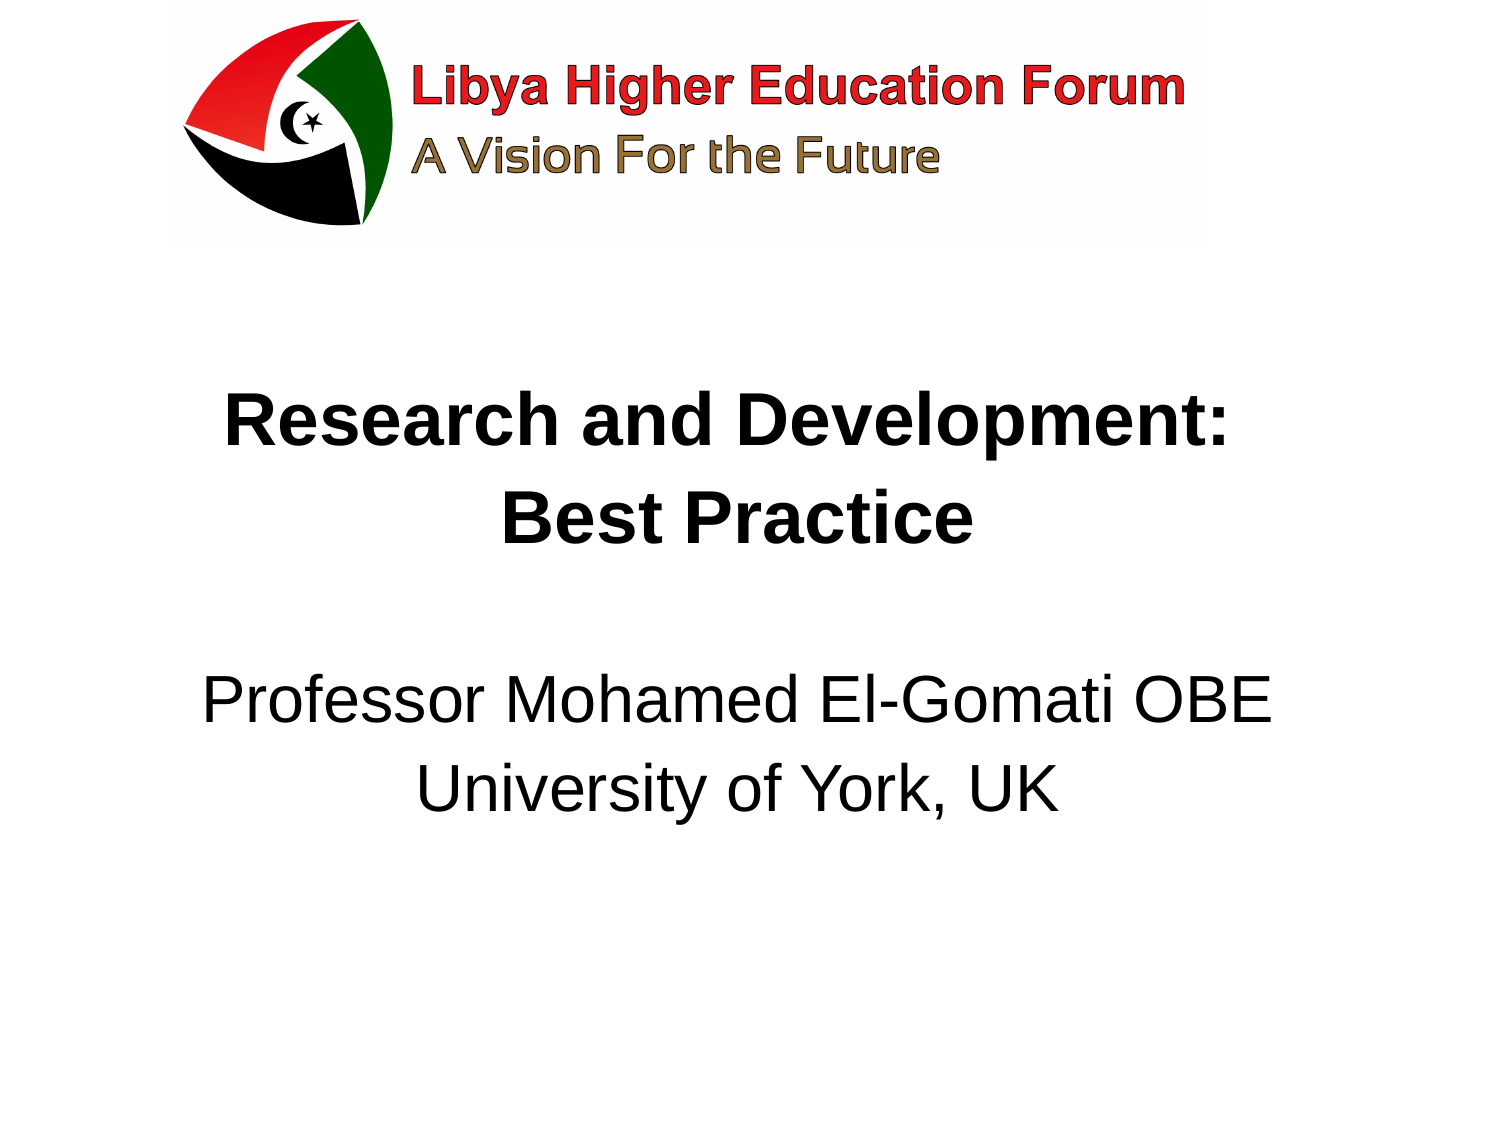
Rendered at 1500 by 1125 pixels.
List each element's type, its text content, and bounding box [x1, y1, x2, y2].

subtitle Research and Development: Best Practice Professor Mohamed El-Gomati OBE University of York, UK [88, 373, 1388, 752]
picture [171, 0, 1205, 247]
